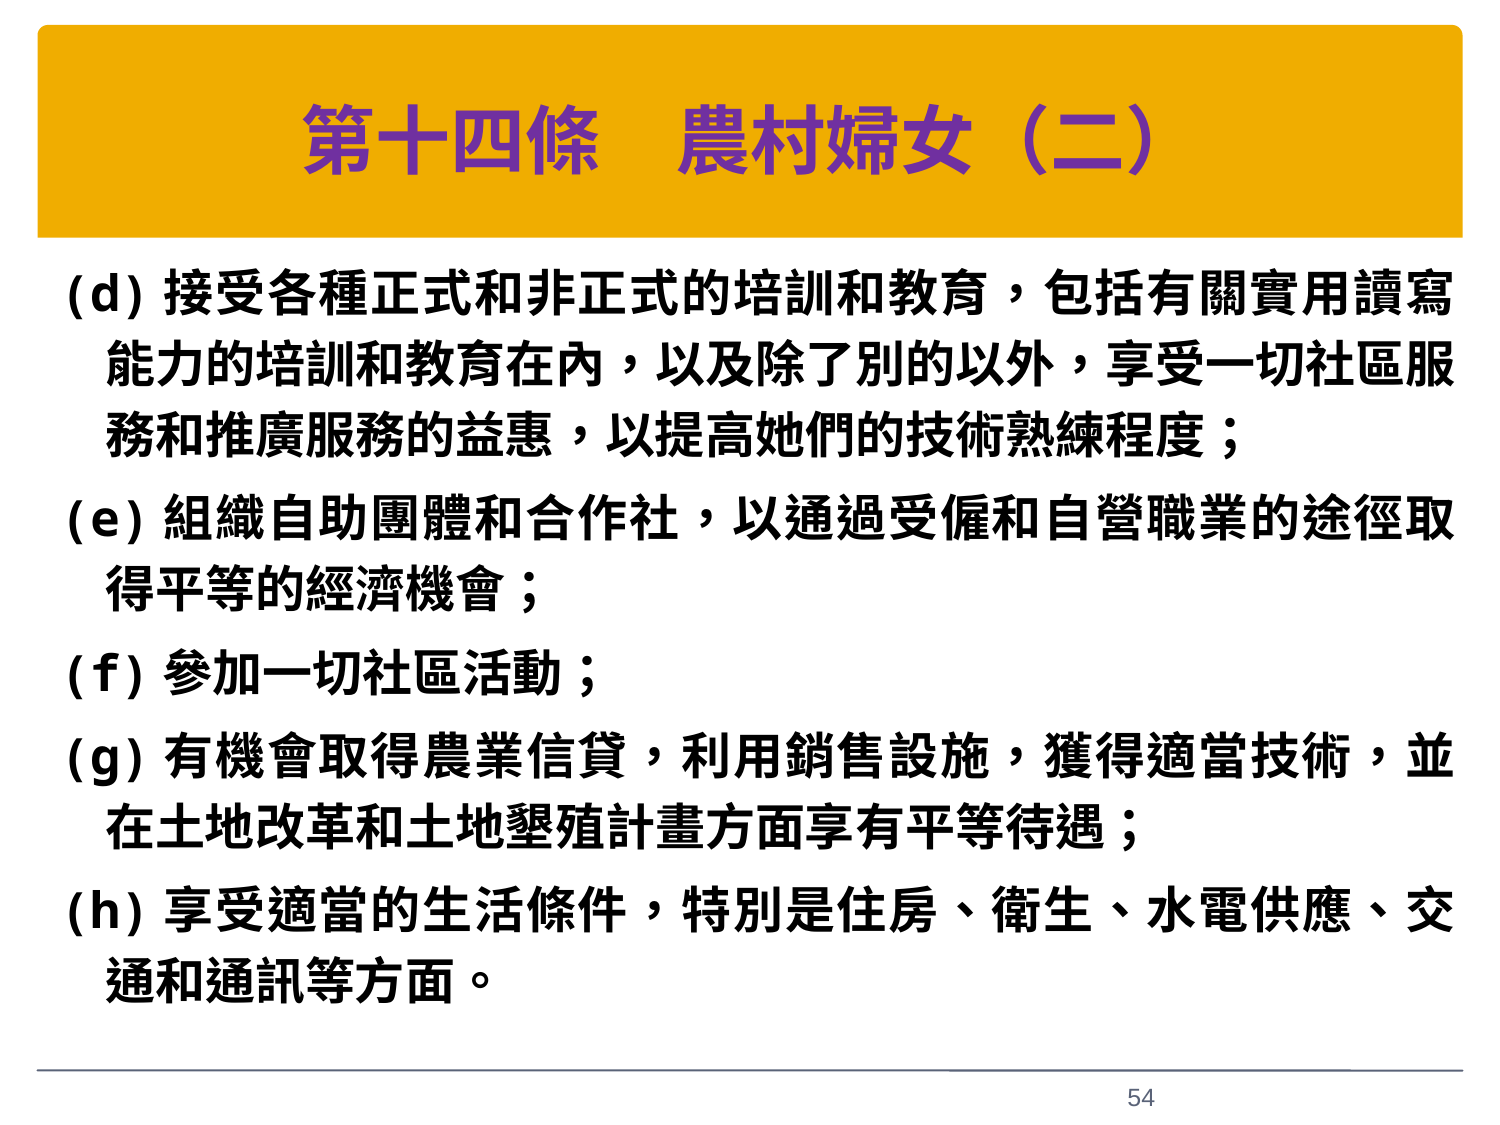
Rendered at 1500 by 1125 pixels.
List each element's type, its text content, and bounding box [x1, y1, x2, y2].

list (d)接受各種正式和非正式的培訓和教育，包括有關實用讀寫能力的培訓和教育在內，以及除了別的以外，享受一切社區服務和推廣服務的益惠，以提高她們的技術熟練程度； (e)組織自助團體和合作社，以通過受僱和自營職業的途徑取得平等的經濟機會； (f)參加一切社區活動； (g)有機會取得農業信貸，利用銷售設施，獲得適當技術，並在土地改革和土地墾殖計畫方面享有平等待遇； (h)享受適當的生活條件，特別是住房、衛生、水電供應、交通和通訊等方面。 [0, 243, 1471, 1106]
title 第十四條 農村婦女（二） [50, 45, 1451, 233]
text_box <編號> [1112, 1069, 1463, 1123]
